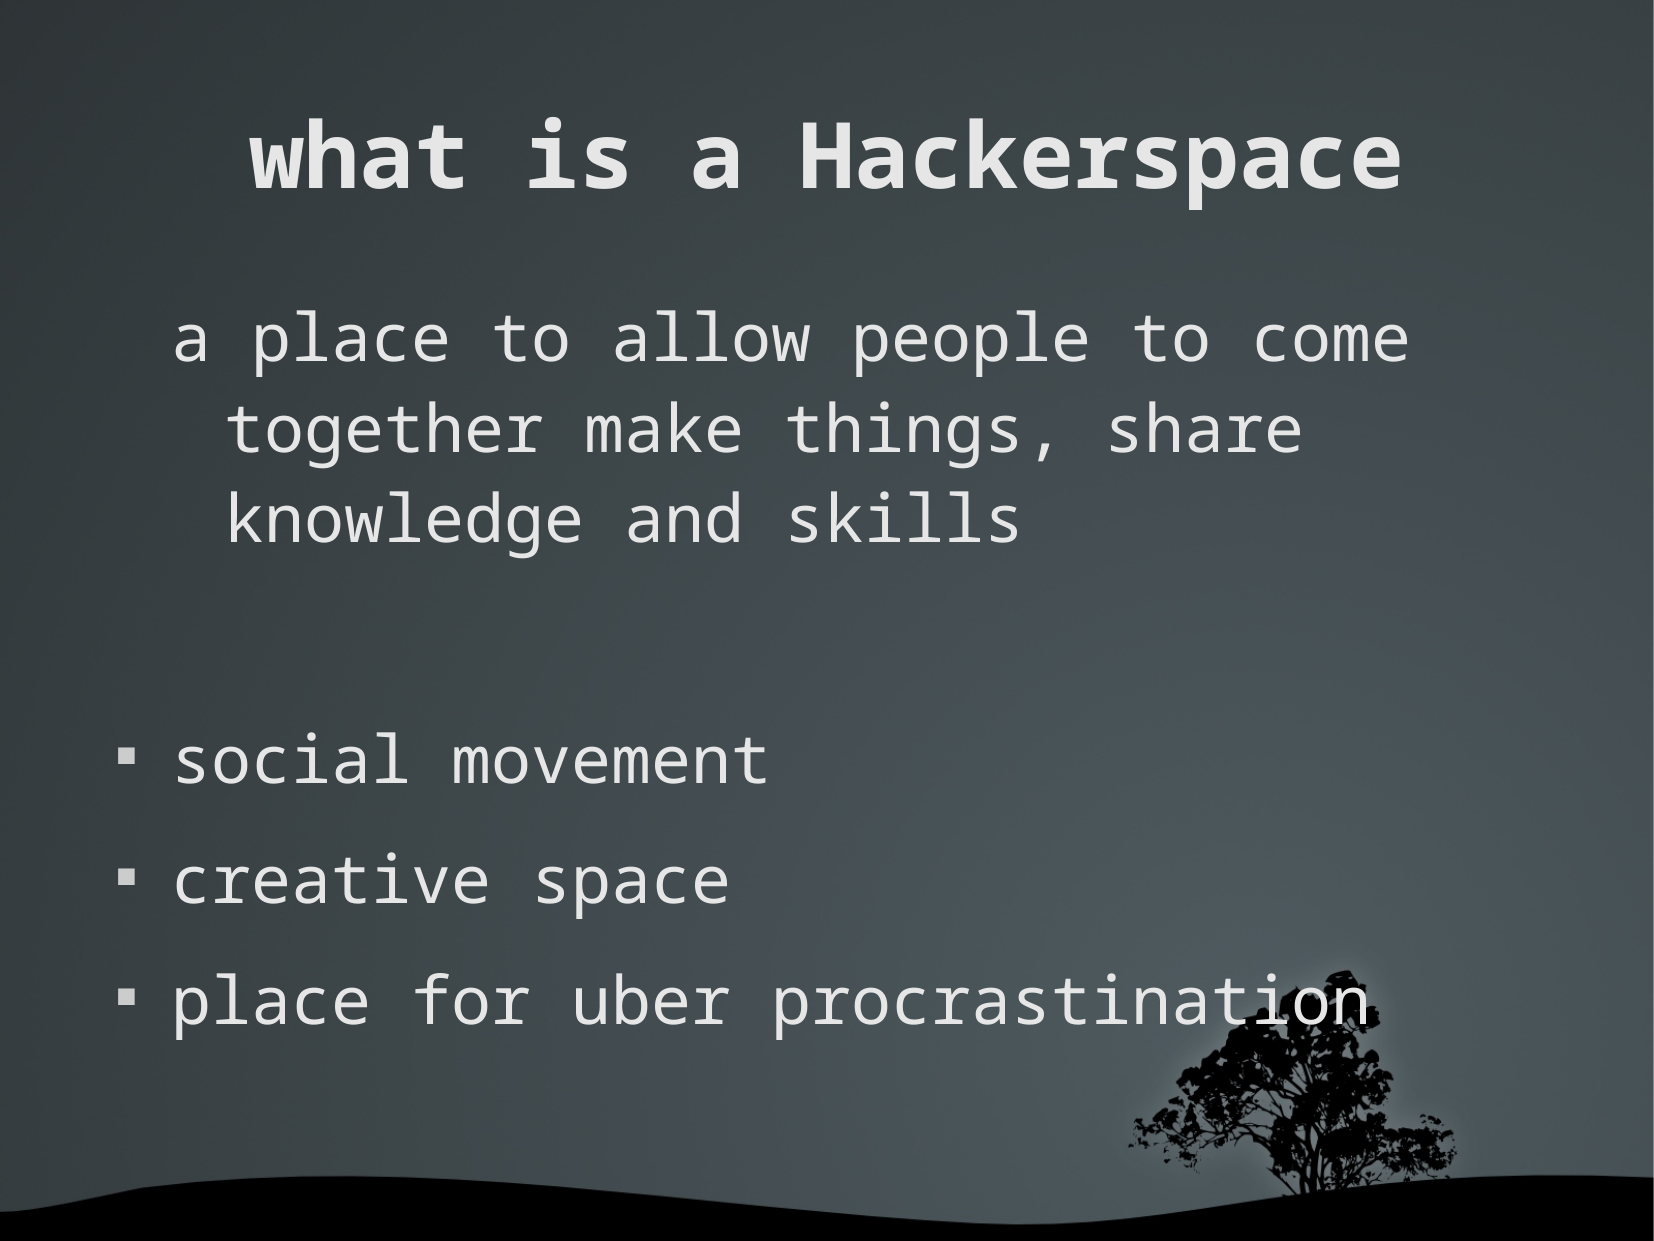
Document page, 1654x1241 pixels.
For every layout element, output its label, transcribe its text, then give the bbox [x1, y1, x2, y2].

title what is a Hackerspace [82, 49, 1571, 257]
list a place to allow people to come together make things, share knowledge and skills social movement creative space place for uber procrastination [82, 290, 1571, 1241]
picture [0, 0, 1654, 1241]
